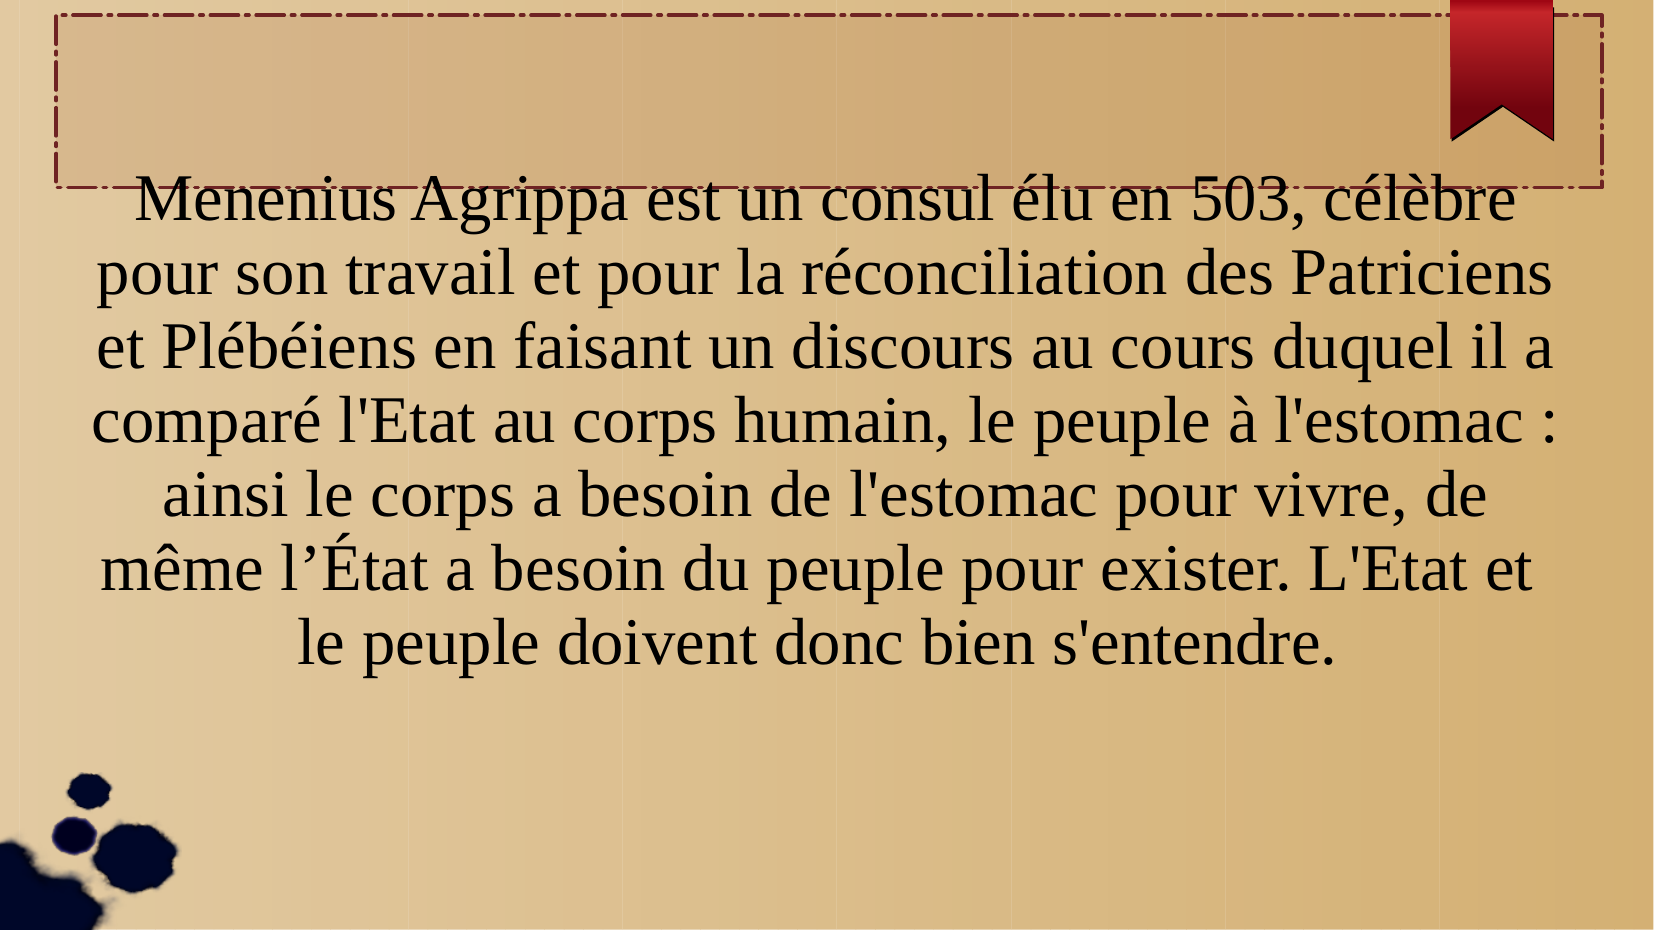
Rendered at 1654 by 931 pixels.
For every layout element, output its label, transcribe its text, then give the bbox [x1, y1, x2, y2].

title [59, 11, 1441, 189]
subtitle Menenius Agrippa est un consul élu en 503, célèbre pour son travail et pour la réconciliation des Patriciens et Plébéiens en faisant un discours au cours duquel il a comparé l'Etat au corps humain, le peuple à l'estomac : ainsi le corps a besoin de l'estomac pour vivre, de même l’État a besoin du peuple pour exister. L'Etat et le peuple doivent donc bien s'entendre. [82, 160, 1571, 828]
